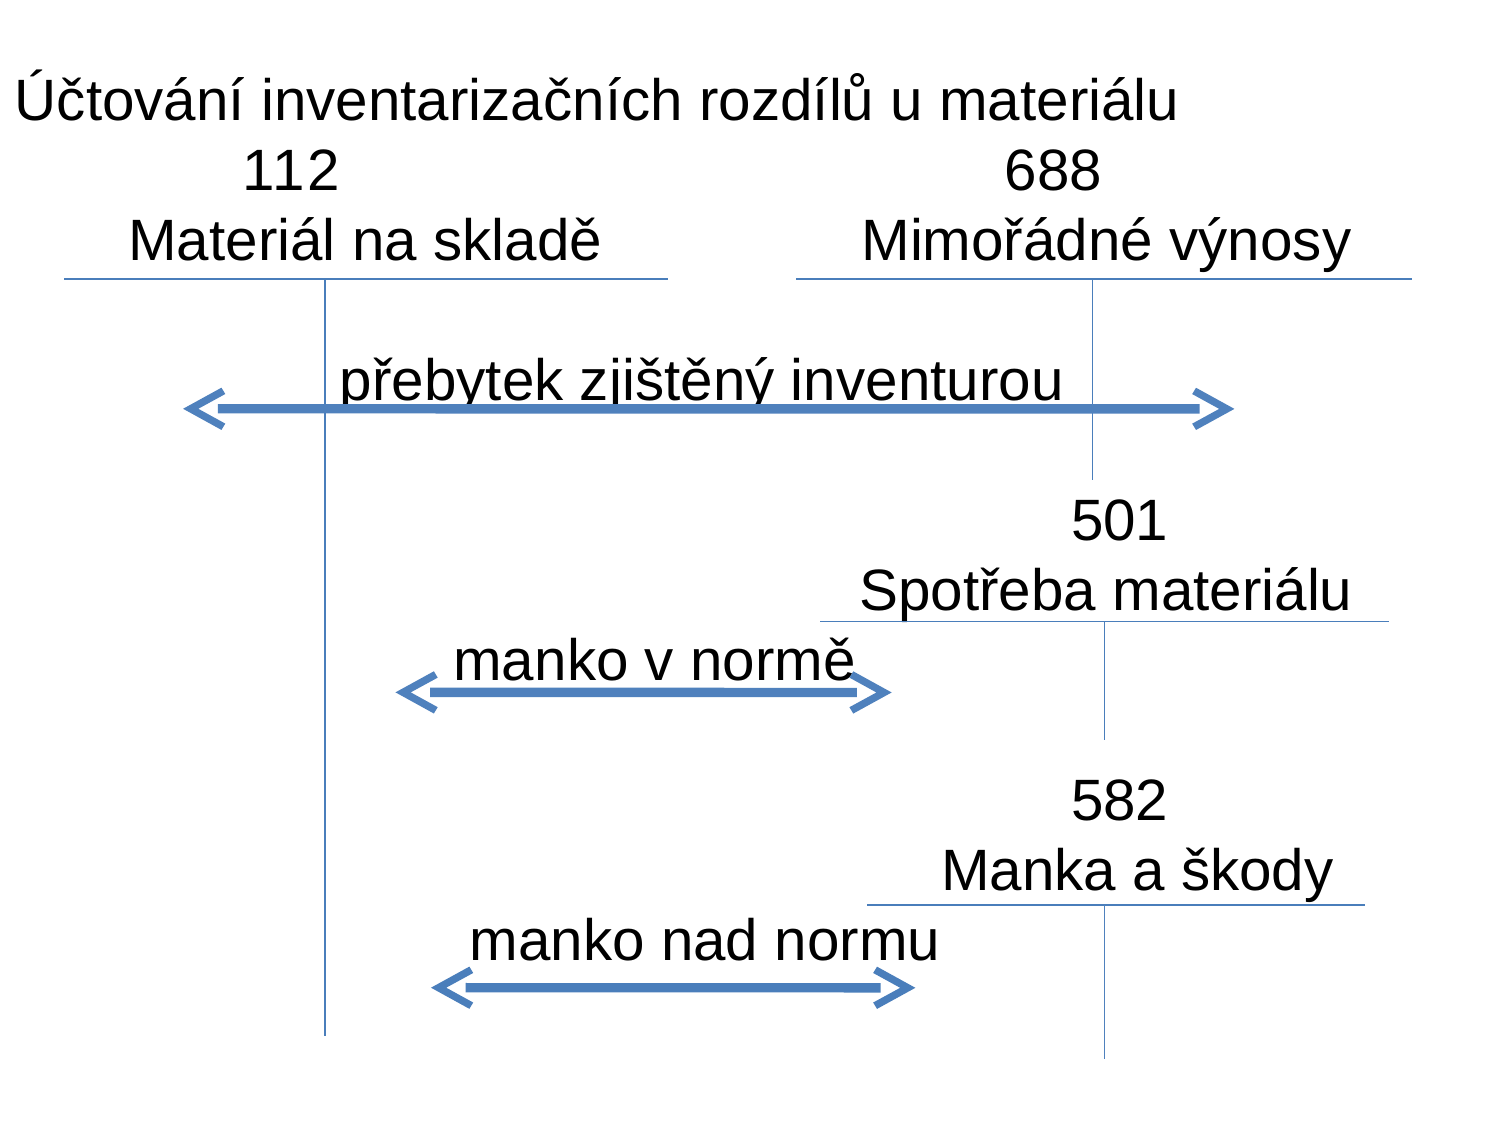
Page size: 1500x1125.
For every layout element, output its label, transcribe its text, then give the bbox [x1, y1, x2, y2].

text_box Účtování inventarizačních rozdílů u materiálu 112 688 Materiál na skladě Mimořádné výnosy přebytek zjištěný inventurou 501 Spotřeba materiálu manko v normě 582 Manka a škody manko nad normu [0, 54, 1471, 1125]
